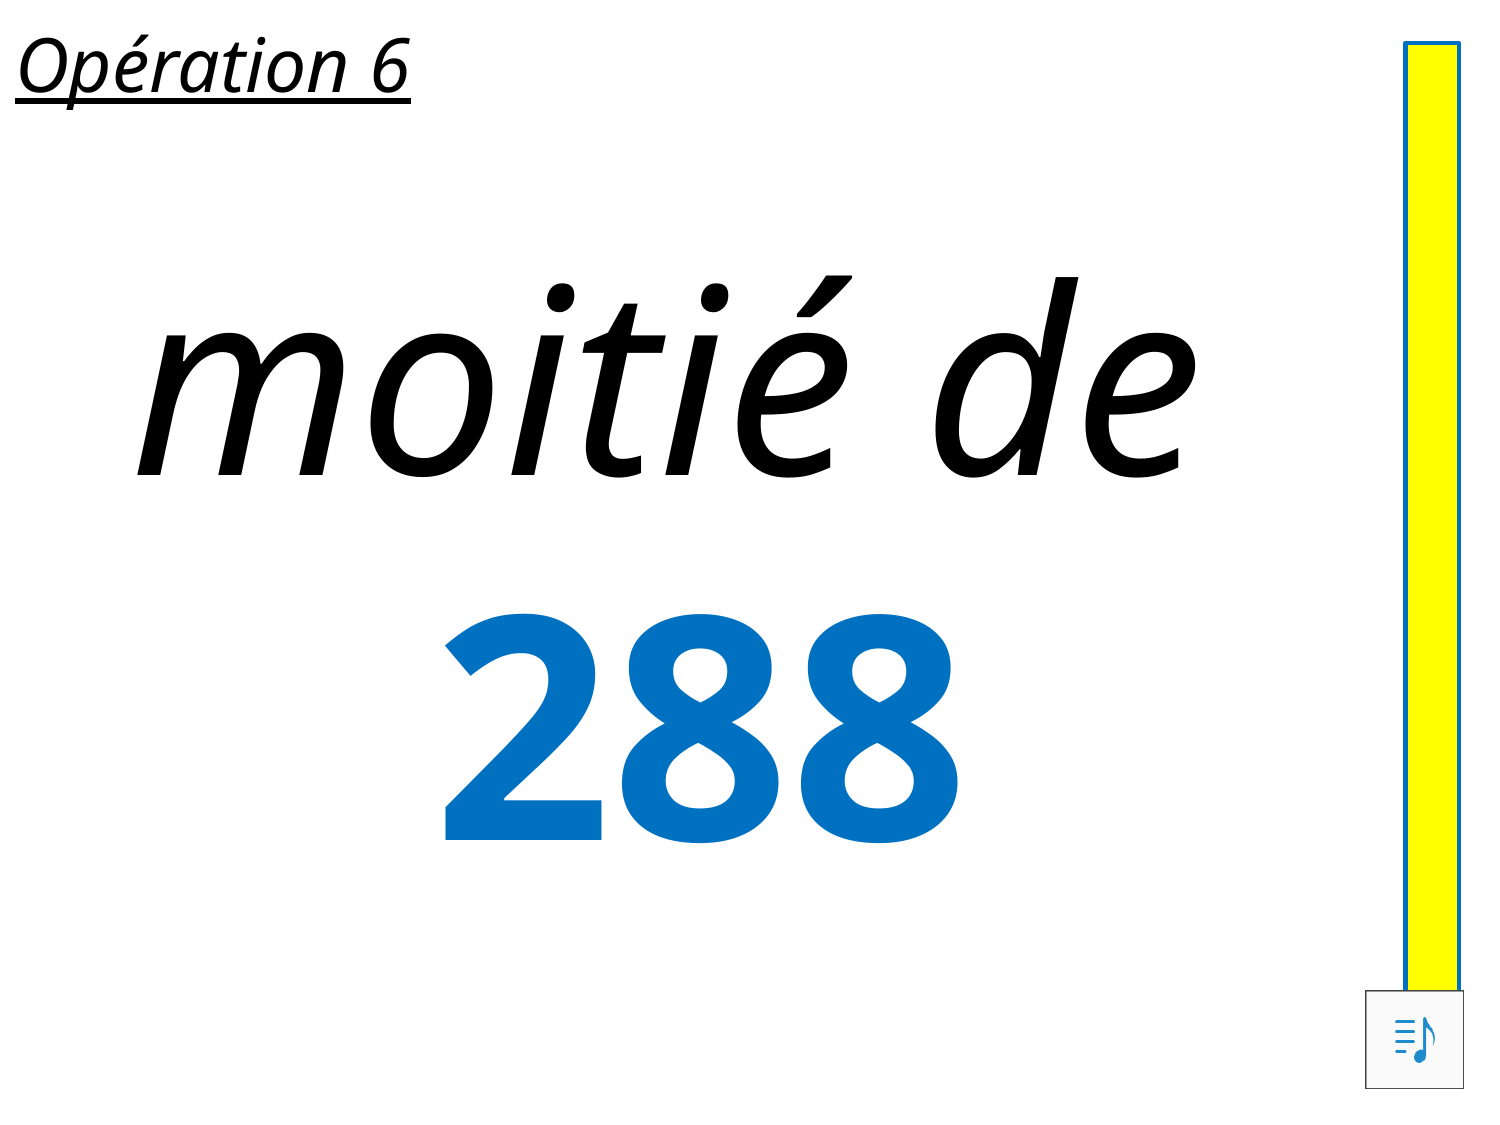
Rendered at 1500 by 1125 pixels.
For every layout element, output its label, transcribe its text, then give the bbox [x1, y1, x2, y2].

title Opération 6 [0, 0, 502, 126]
text_box [1364, 42, 1465, 1090]
text_box moitié de 288 [0, 207, 1403, 911]
